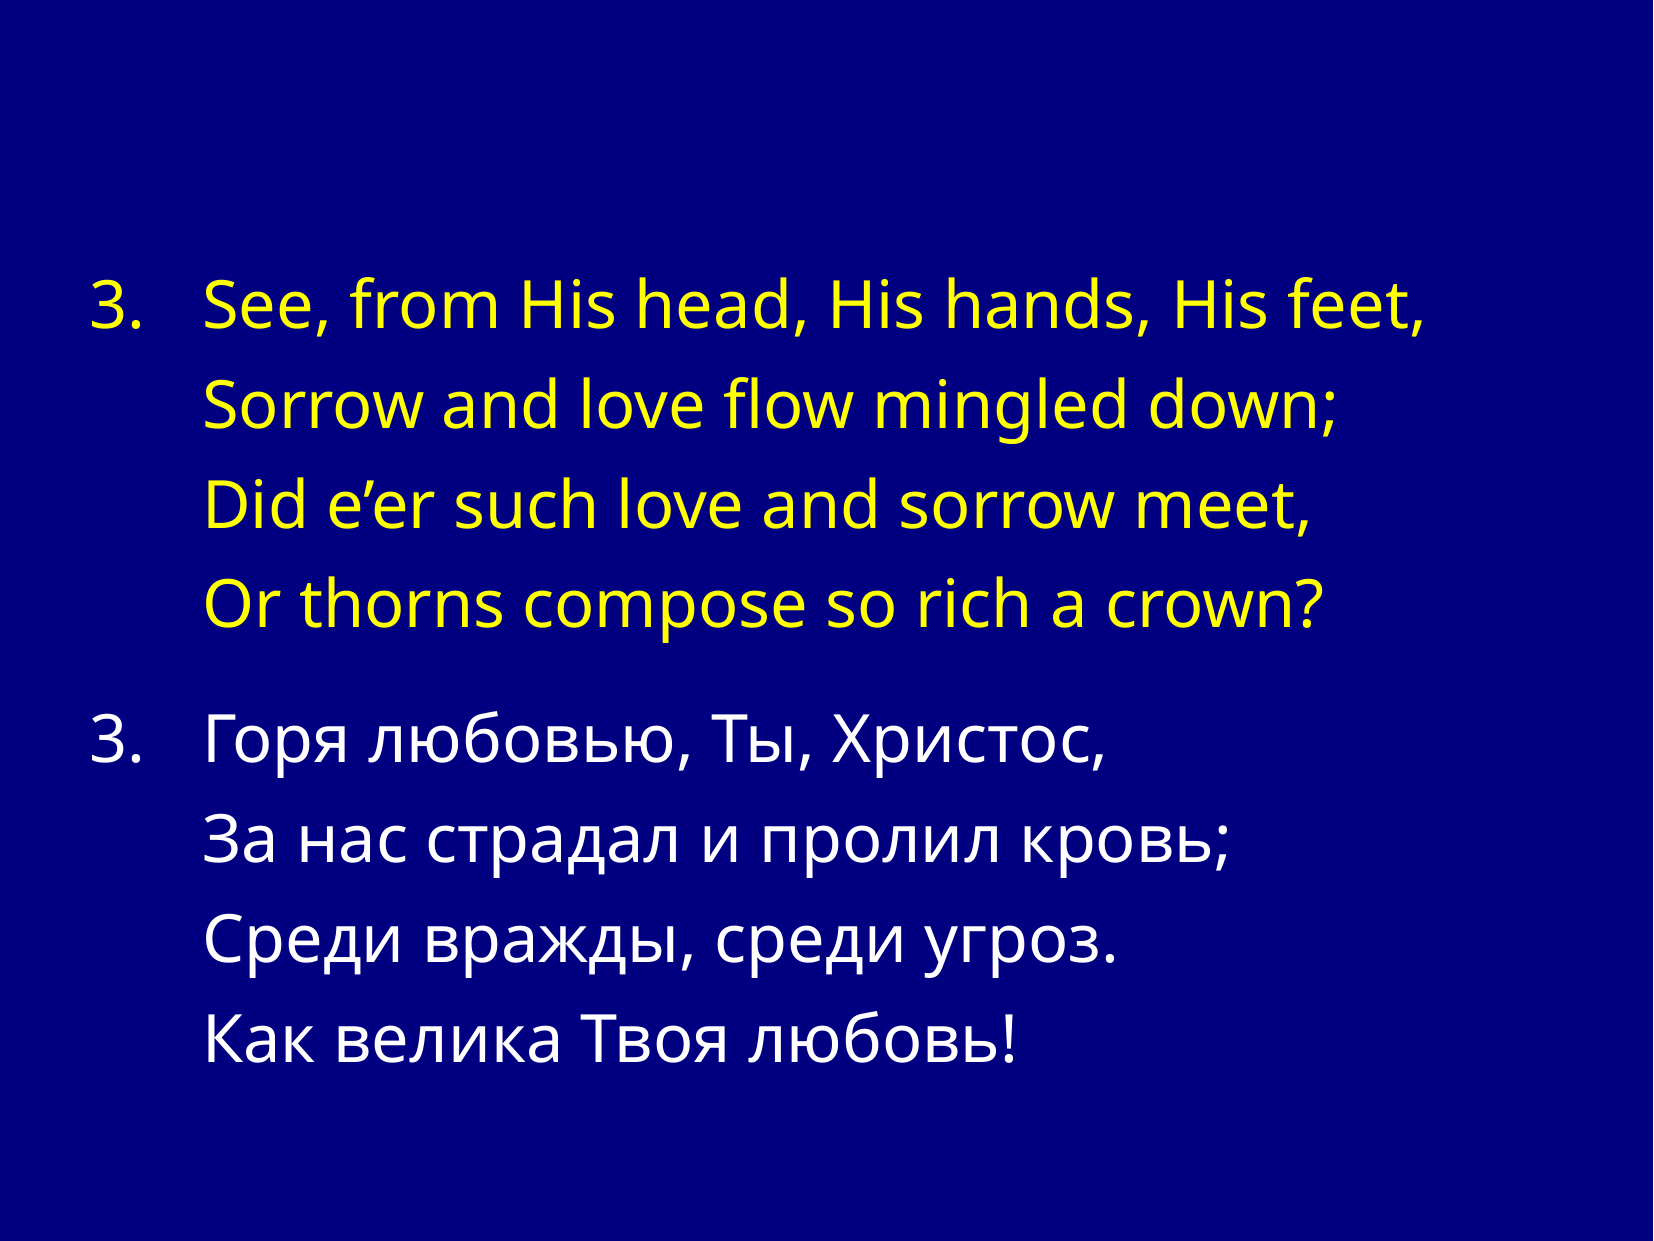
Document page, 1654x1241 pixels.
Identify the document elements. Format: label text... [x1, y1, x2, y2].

text_box 3. Горя любовью, Ты, Христос, За нас страдал и пролил кровь; Среди вражды, среди угроз. Как велика Твоя любовь! [75, 675, 1576, 1163]
text_box 3. See, from His head, His hands, His feet, Sorrow and love flow mingled down; Did e’er such love and sorrow meet, Or thorns compose so rich a crown? [75, 150, 1576, 638]
